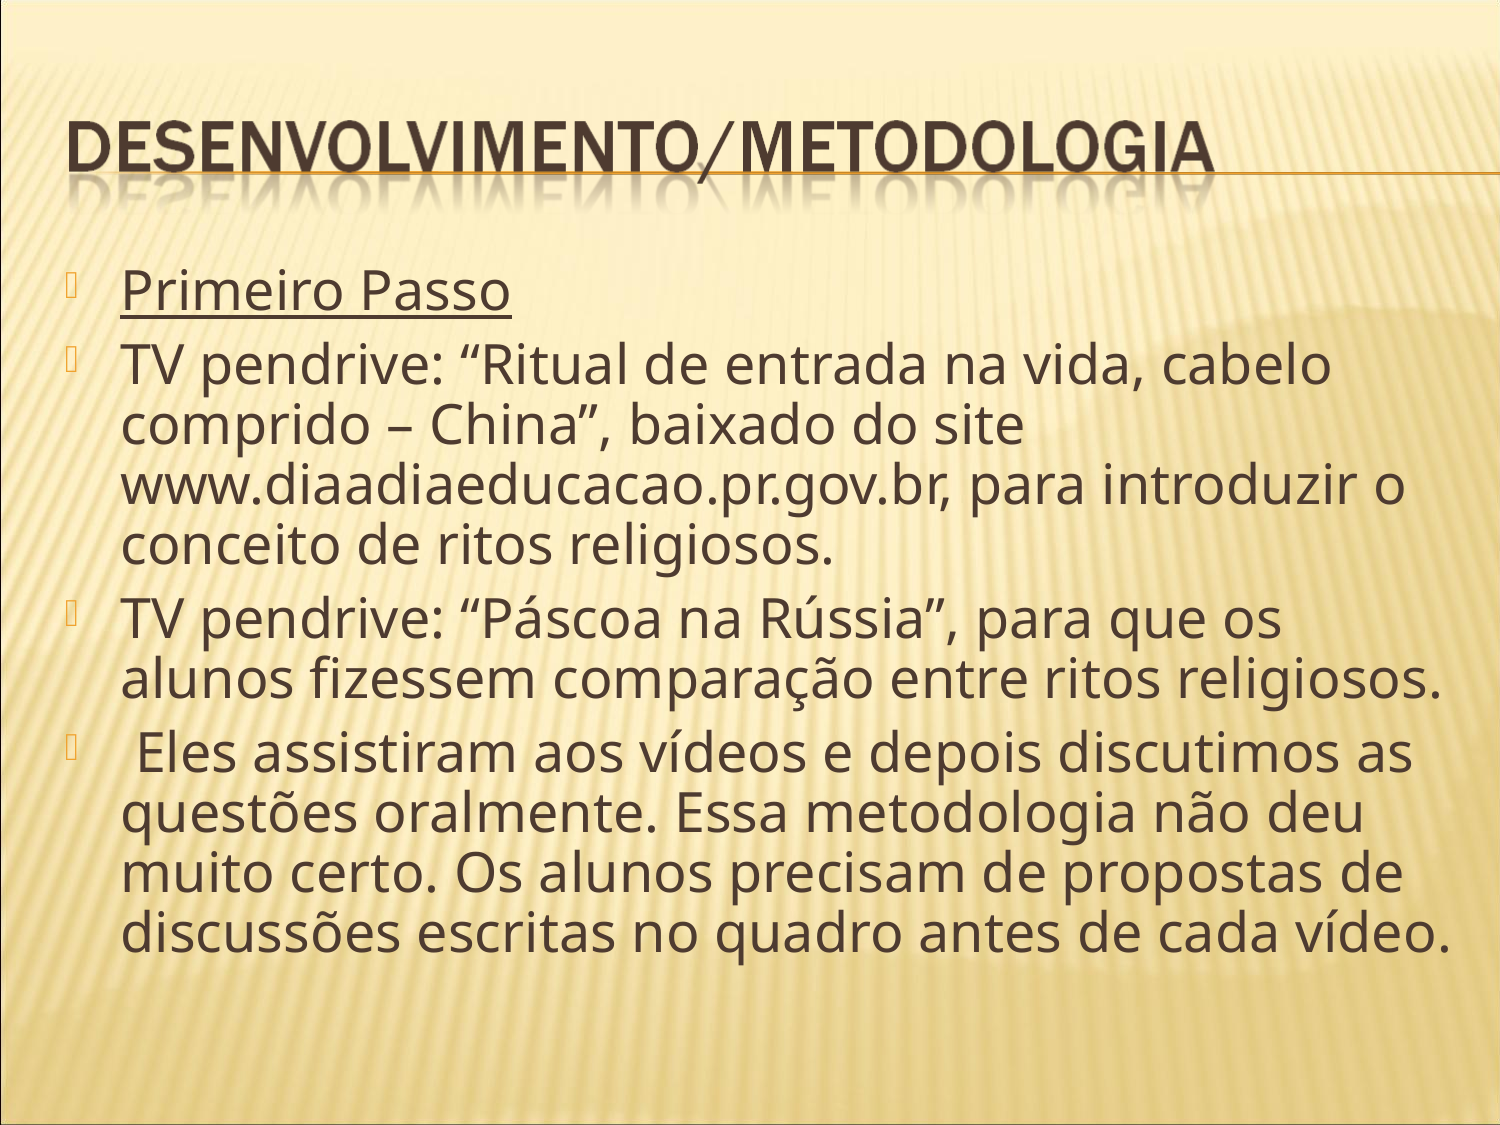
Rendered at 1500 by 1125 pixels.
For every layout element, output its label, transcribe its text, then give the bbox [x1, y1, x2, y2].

list Primeiro Passo TV pendrive: “Ritual de entrada na vida, cabelo comprido – China”, baixado do site www.diaadiaeducacao.pr.gov.br, para introduzir o conceito de ritos religiosos. TV pendrive: “Páscoa na Rússia”, para que os alunos fizessem comparação entre ritos religiosos. Eles assistiram aos vídeos e depois discutimos as questões oralmente. Essa metodologia não deu muito certo. Os alunos precisam de propostas de discussões escritas no quadro antes de cada vídeo. [50, 254, 1476, 998]
picture [0, 0, 1500, 1125]
text_box [16, 73, 1477, 264]
